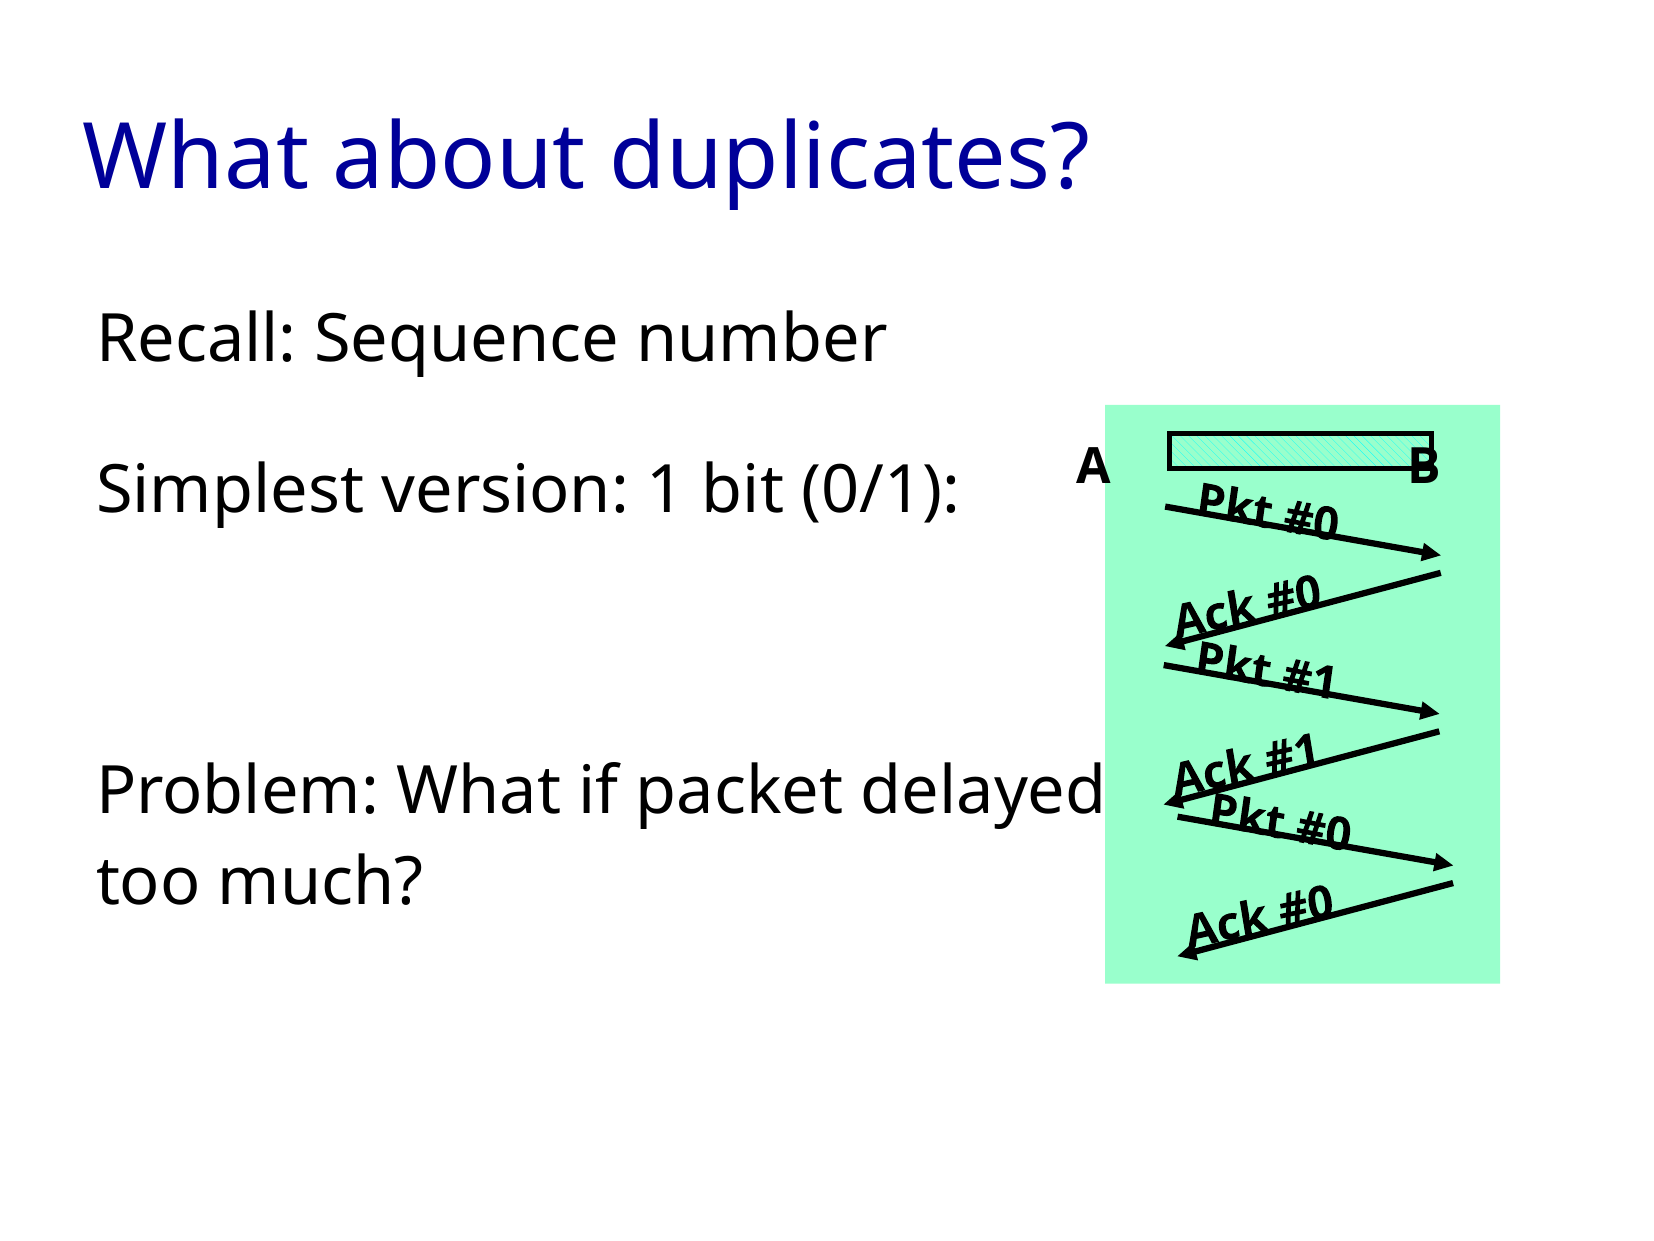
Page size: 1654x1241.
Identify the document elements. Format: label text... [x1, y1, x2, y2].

title What about duplicates? [82, 49, 1571, 257]
text_box Ack #0 [1152, 533, 1414, 659]
text_box A [1061, 426, 1201, 502]
text_box Pkt #0 [1178, 458, 1433, 575]
text_box Pkt #1 [1176, 617, 1431, 733]
text_box B [1392, 426, 1531, 502]
text_box [1105, 404, 1501, 498]
text_box Pkt #0 [1190, 769, 1445, 885]
text_box Ack #0 [1165, 843, 1426, 969]
text_box [1105, 502, 1501, 984]
text_box Ack #1 [1151, 691, 1413, 817]
text_box [1181, 810, 1194, 816]
list Recall: Sequence number Simplest version: 1 bit (0/1): Problem: What if packet delayed too much? [60, 290, 1571, 1096]
